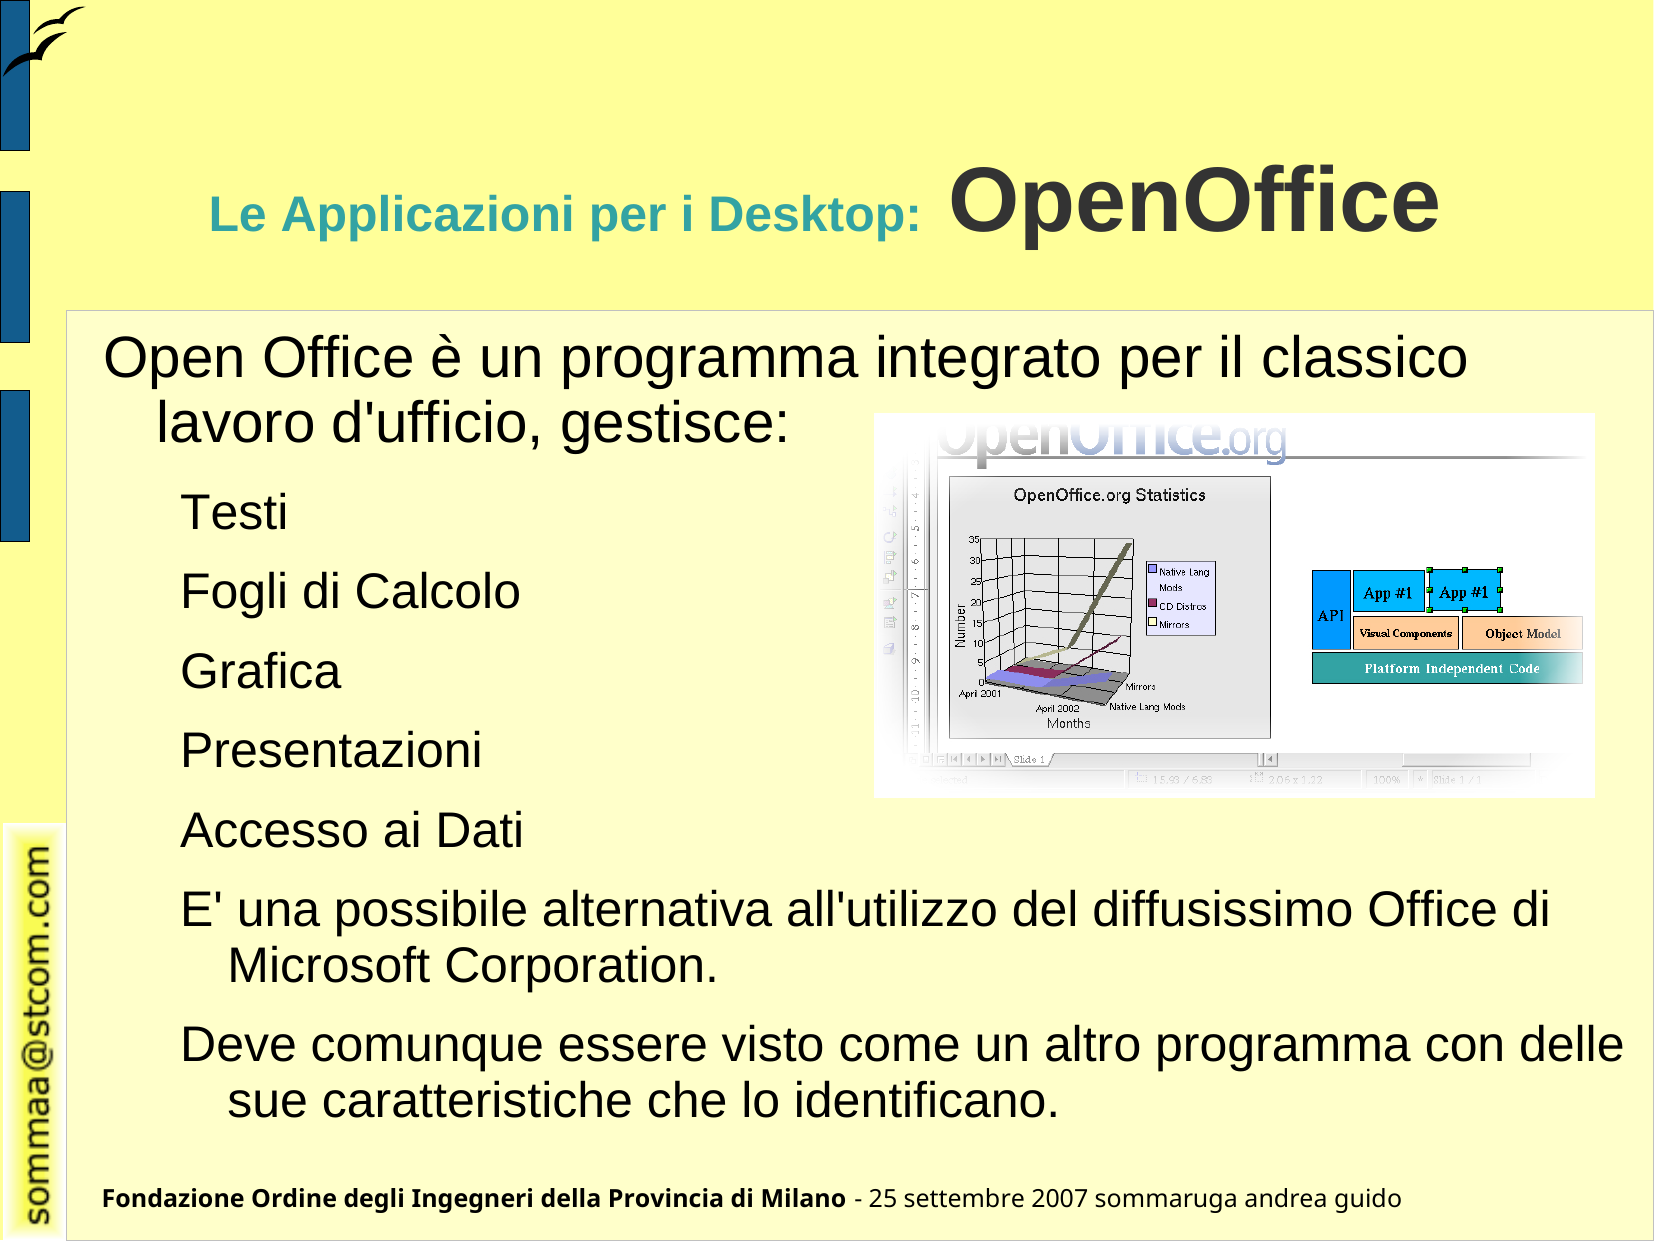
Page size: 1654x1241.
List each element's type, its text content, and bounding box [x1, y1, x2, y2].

title Le Applicazioni per i Desktop: OpenOffice [56, 147, 1625, 251]
picture [3, 823, 66, 1241]
list Open Office è un programma integrato per il classico lavoro d'ufficio, gestisce: Testi Fogli di Calcolo Grafica Presentazioni Accesso ai Dati E' una possibile alternativa all'utilizzo del diffusissimo Office di Microsoft Corporation. Deve comunque essere visto come un altro programma con delle sue caratteristiche che lo identificano. [85, 324, 1628, 1152]
